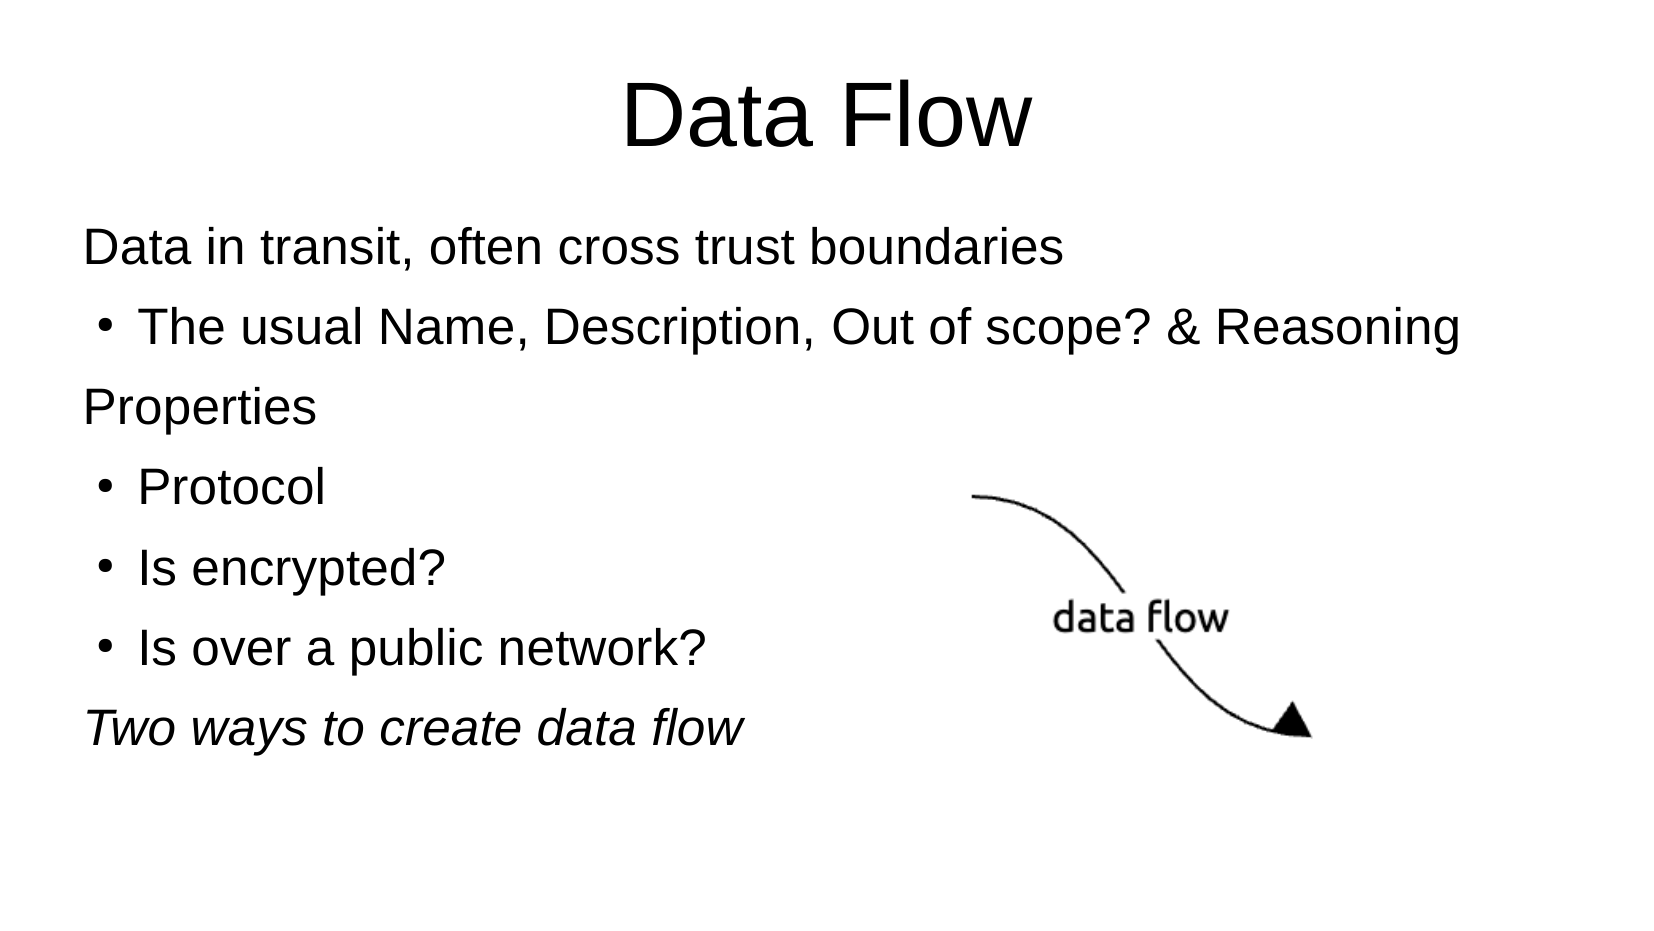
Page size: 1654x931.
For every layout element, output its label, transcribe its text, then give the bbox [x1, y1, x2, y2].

title Data Flow [82, 37, 1571, 193]
list Data in transit, often cross trust boundaries The usual Name, Description, Out of scope? & Reasoning Properties Protocol Is encrypted? Is over a public network? Two ways to create data flow [82, 217, 1571, 758]
picture [918, 449, 1351, 790]
